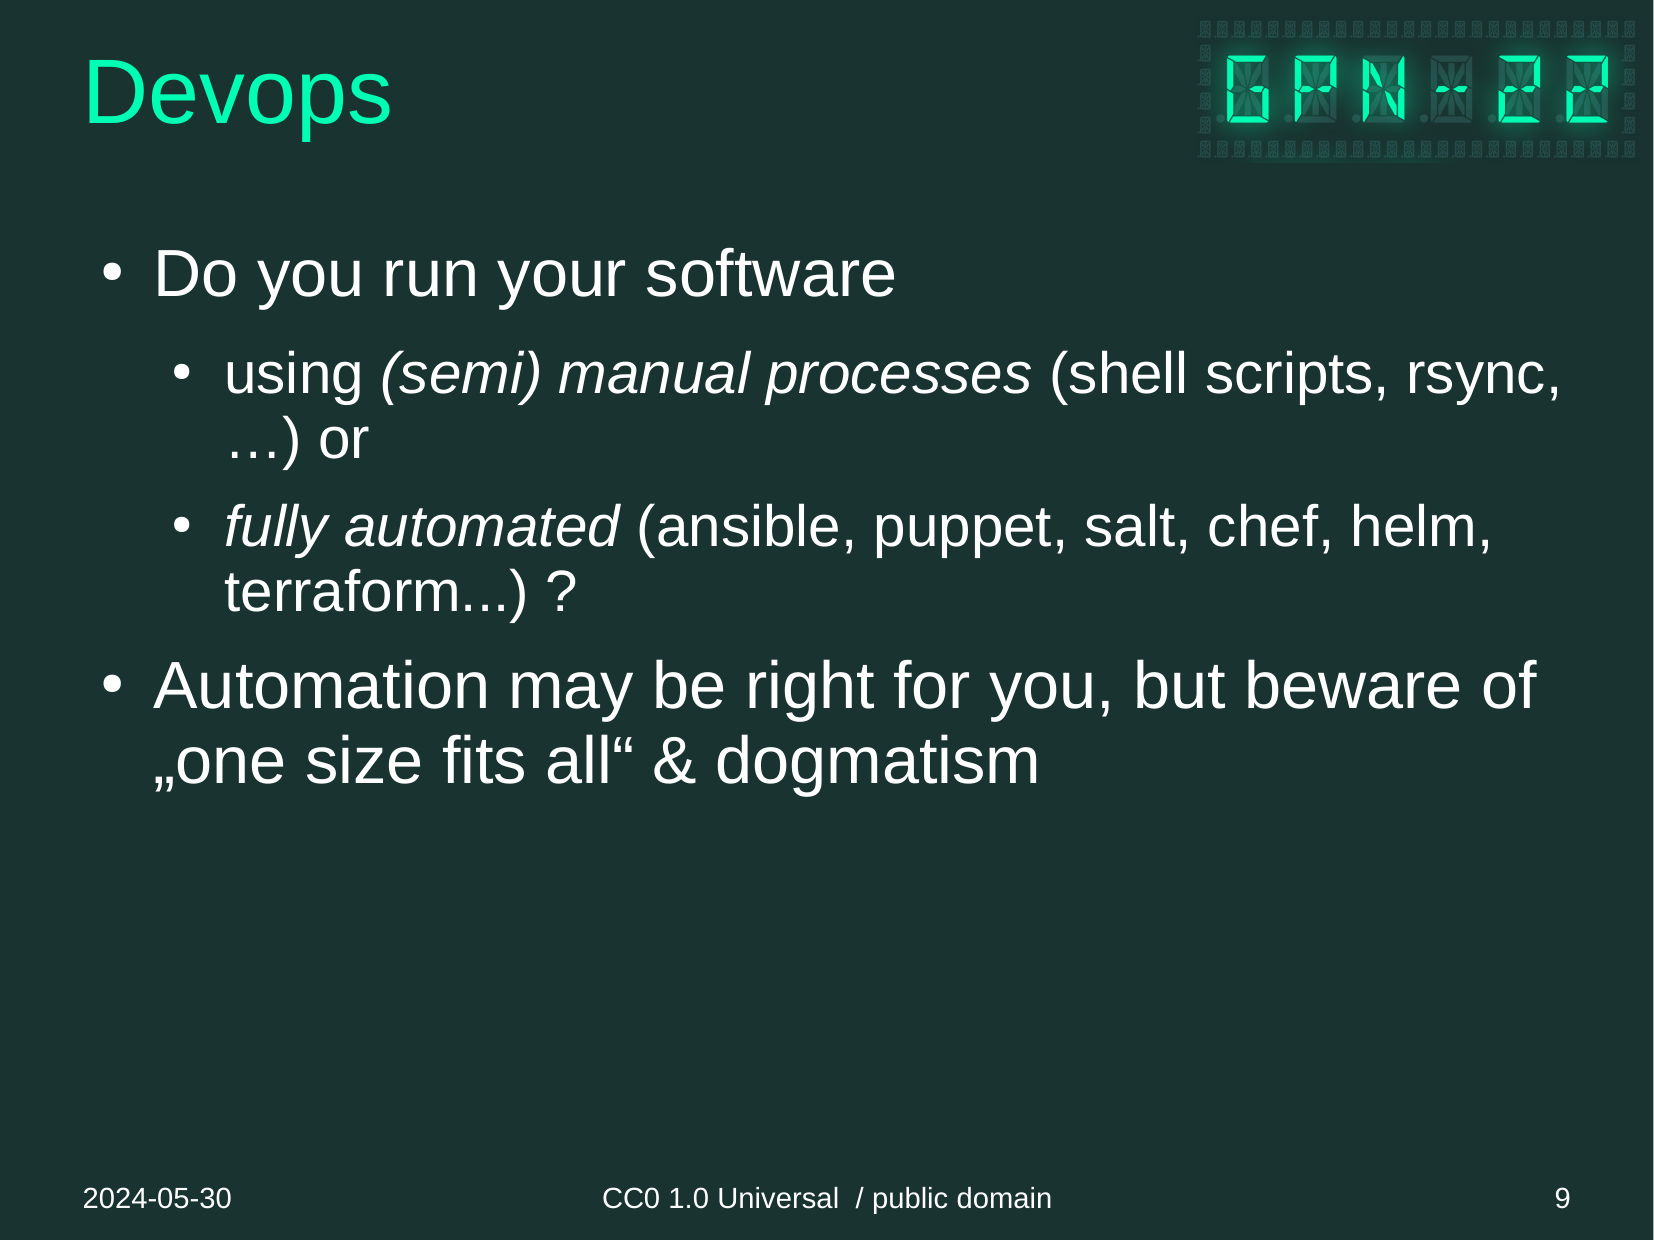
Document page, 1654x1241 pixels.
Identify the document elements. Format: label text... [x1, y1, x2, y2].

title Devops [82, 40, 1004, 143]
picture [1196, 15, 1639, 163]
list Do you run your software using (semi) manual processes (shell scripts, rsync, …) or fully automated (ansible, puppet, salt, chef, helm, terraform...) ? Automation may be right for you, but beware of „one size fits all“ & dogmatism [82, 236, 1571, 956]
